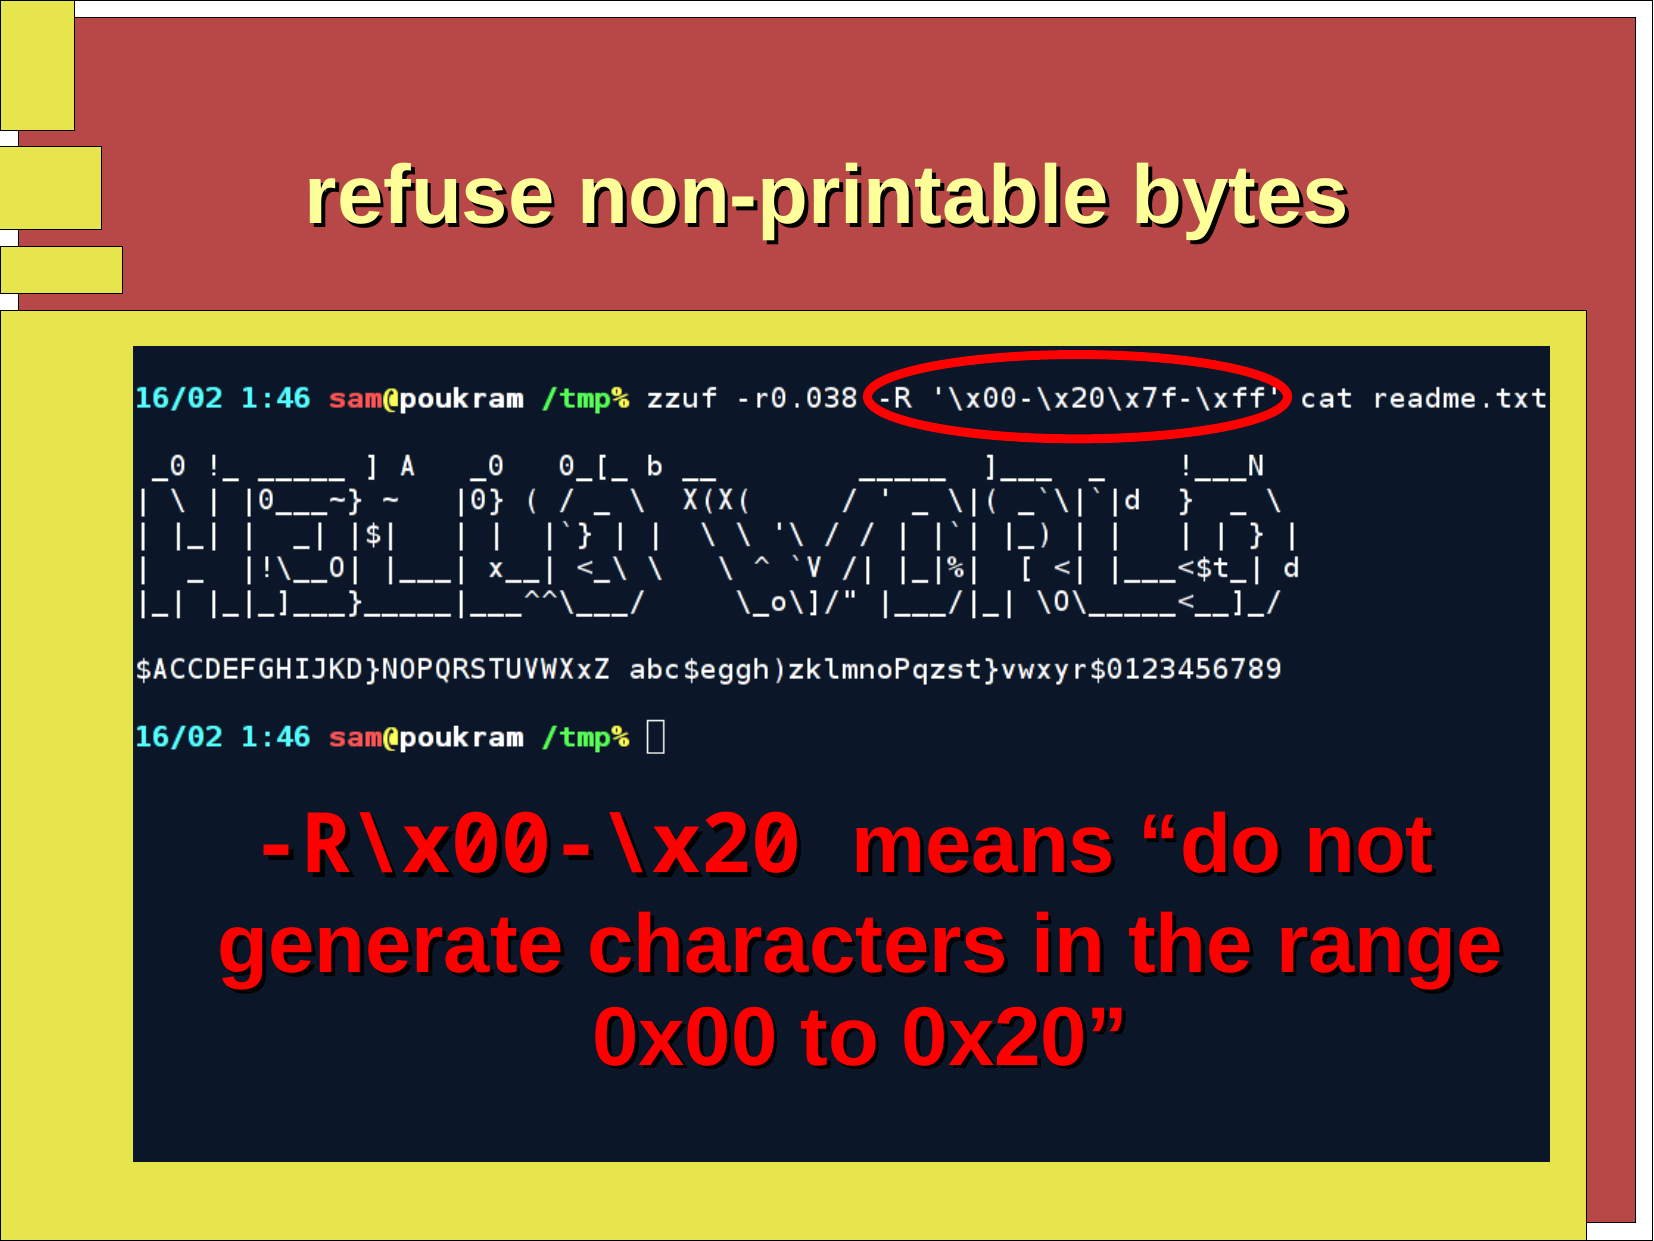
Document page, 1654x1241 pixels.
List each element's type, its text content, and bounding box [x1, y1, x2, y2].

picture [133, 346, 1550, 1162]
title -R\x00-\x20 means “do not generate characters in the range 0x00 to 0x20” [152, 787, 1534, 1079]
title refuse non-printable bytes [121, 91, 1534, 299]
